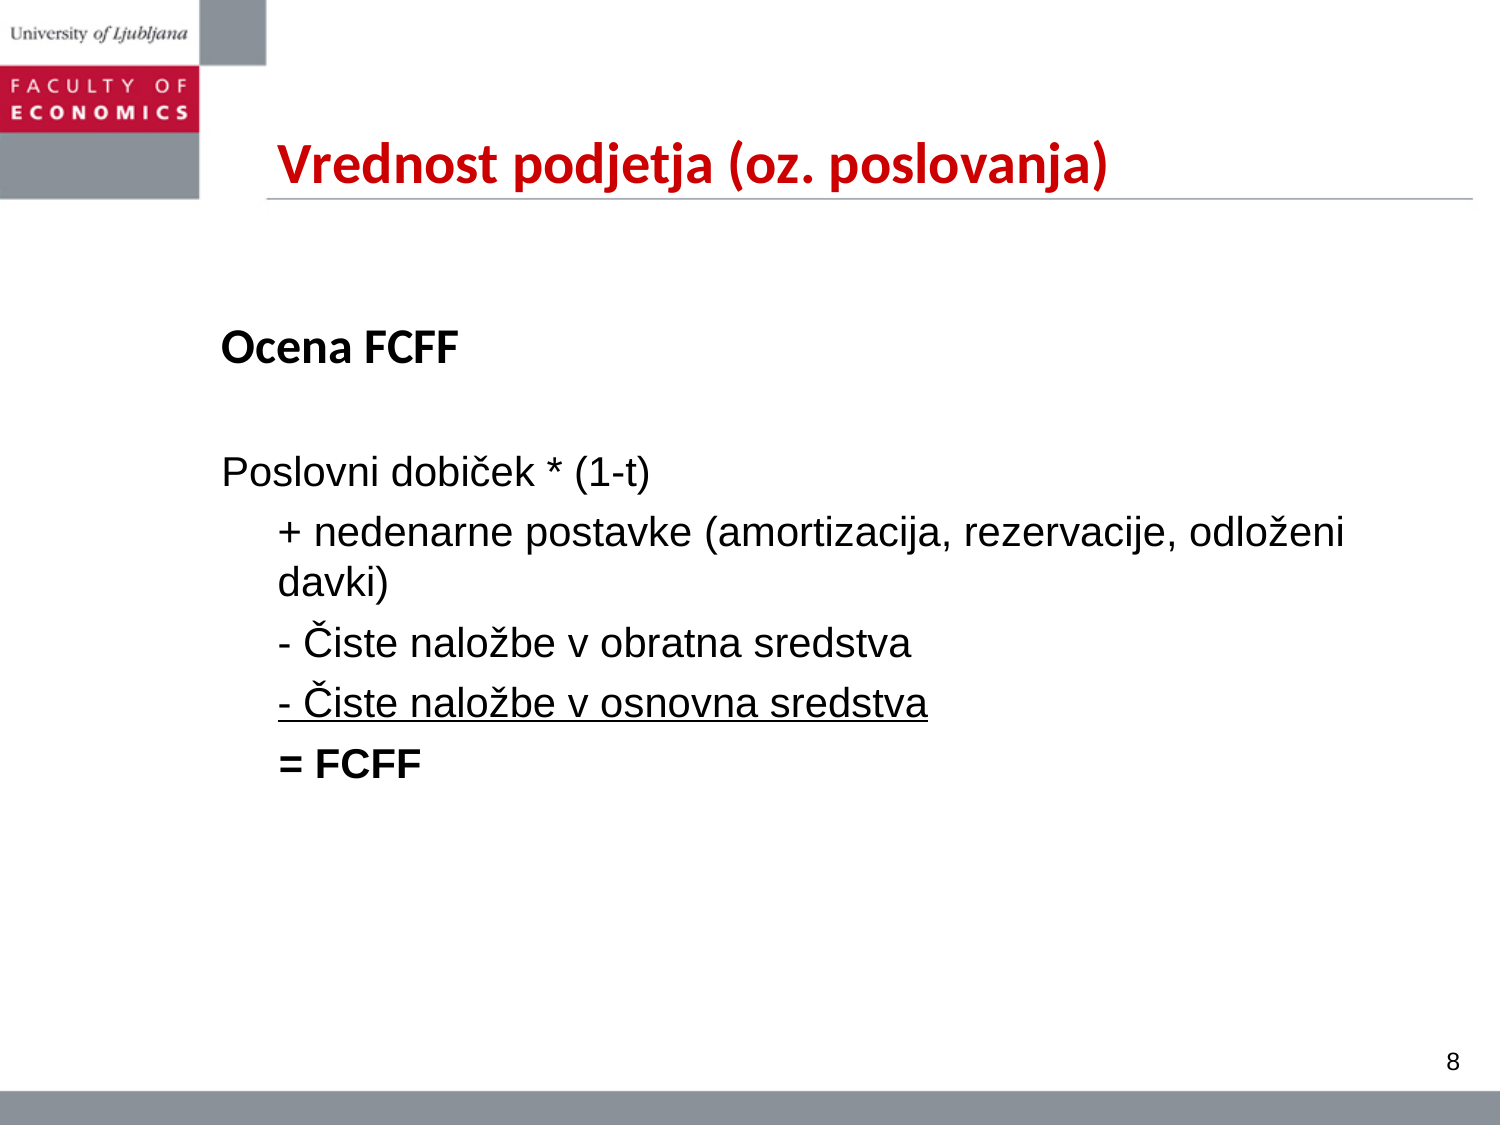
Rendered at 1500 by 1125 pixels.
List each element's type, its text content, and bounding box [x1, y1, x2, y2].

text_box <number> [1162, 1037, 1476, 1101]
title Vrednost podjetja (oz. poslovanja) [262, 24, 1476, 203]
list Ocena FCFF Poslovni dobiček * (1-t) + nedenarne postavke (amortizacija, rezervacije, odloženi davki) - Čiste naložbe v obratna sredstva - Čiste naložbe v osnovna sredstva = FCFF [206, 243, 1420, 1052]
picture [0, 0, 1500, 1125]
